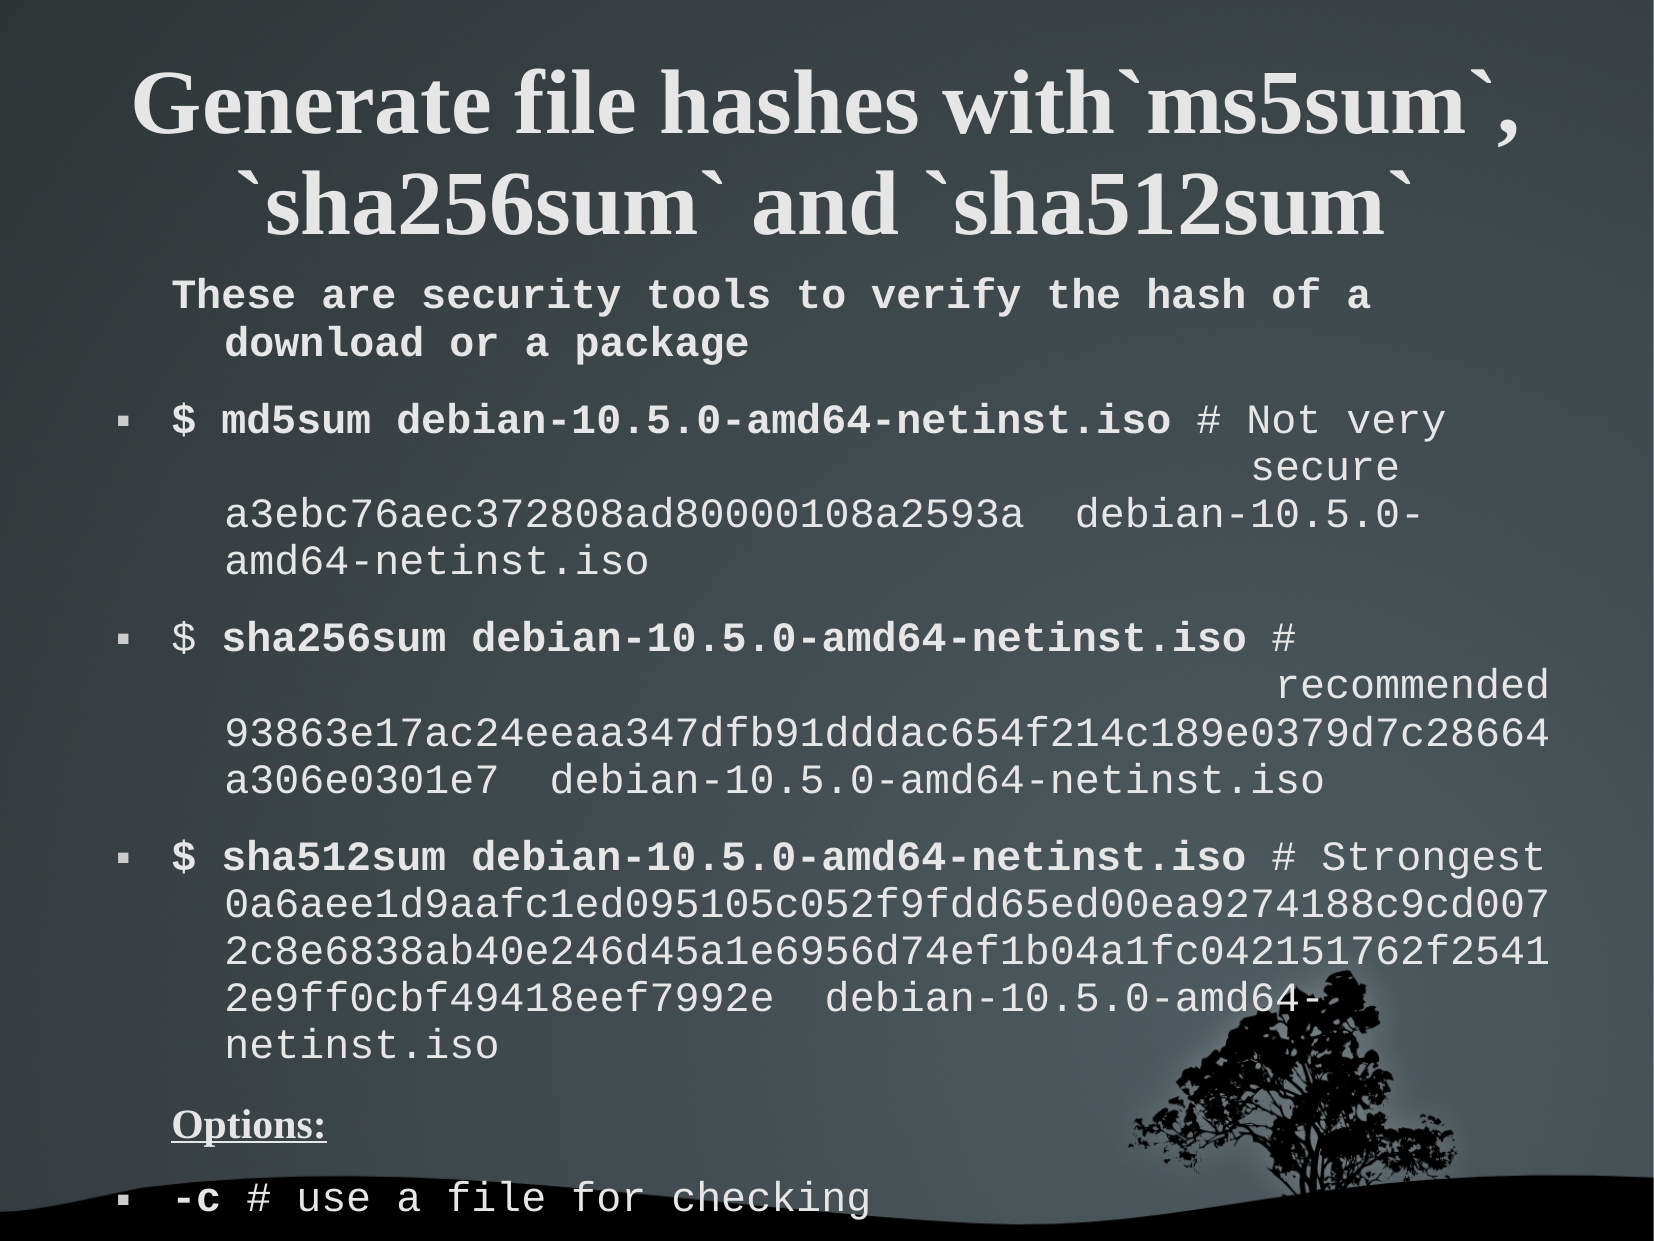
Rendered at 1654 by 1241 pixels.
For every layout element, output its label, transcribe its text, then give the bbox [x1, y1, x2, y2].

title Generate file hashes with`ms5sum`, `sha256sum` and `sha512sum` [82, 19, 1571, 274]
picture [0, 0, 1654, 1241]
list These are security tools to verify the hash of a download or a package $ md5sum debian-10.5.0-amd64-netinst.iso # Not very secure a3ebc76aec372808ad80000108a2593a debian-10.5.0-amd64-netinst.iso $ sha256sum debian-10.5.0-amd64-netinst.iso # recommended 93863e17ac24eeaa347dfb91dddac654f214c189e0379d7c28664a306e0301e7 debian-10.5.0-amd64-netinst.iso $ sha512sum debian-10.5.0-amd64-netinst.iso # Strongest 0a6aee1d9aafc1ed095105c052f9fdd65ed00ea9274188c9cd0072c8e6838ab40e246d45a1e6956d74ef1b04a1fc042151762f25412e9ff0cbf49418eef7992e debian-10.5.0-amd64-netinst.iso Options: -c # use a file for checking [82, 274, 1571, 1225]
